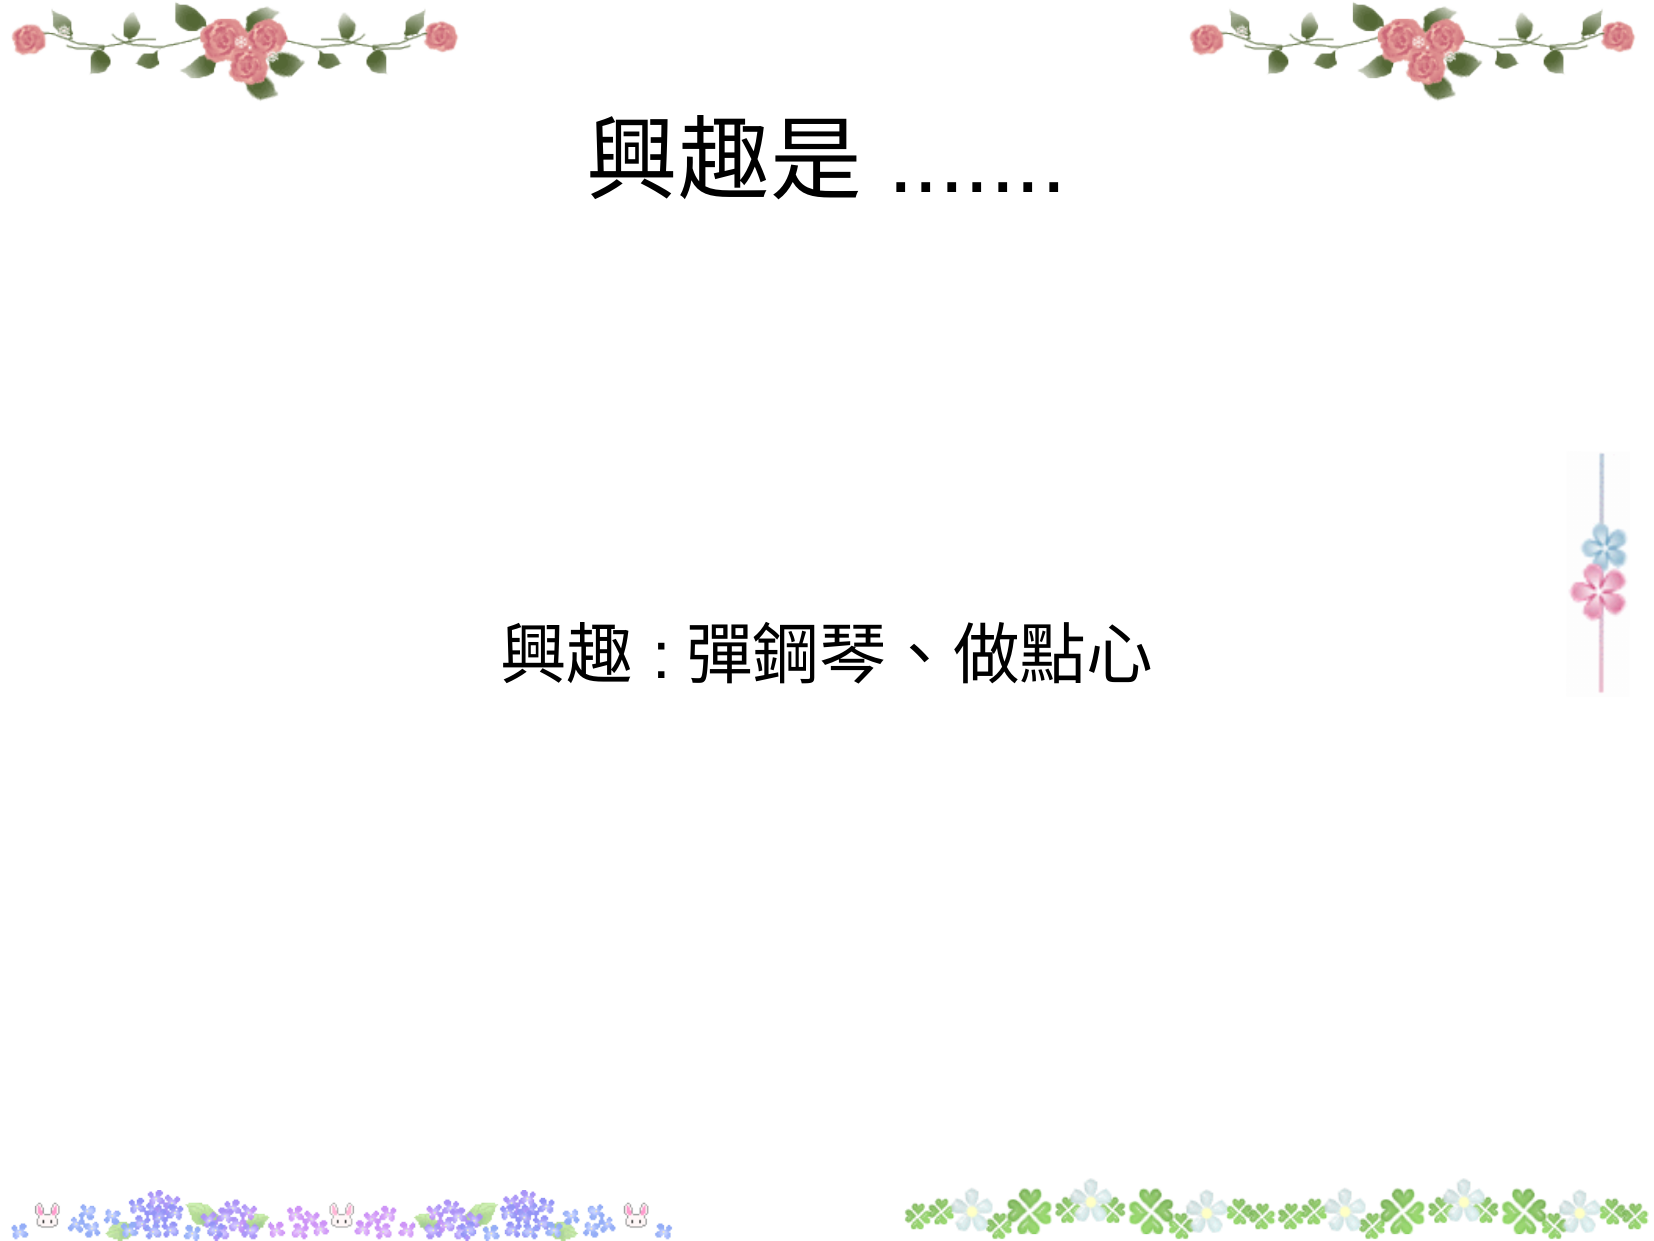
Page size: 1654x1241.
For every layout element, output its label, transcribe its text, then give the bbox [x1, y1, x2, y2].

picture [1181, 0, 1650, 107]
subtitle 興趣:彈鋼琴、做點心 [82, 290, 1571, 1010]
picture [1566, 451, 1630, 697]
picture [10, 1190, 674, 1241]
title 興趣是....... [82, 49, 1571, 257]
picture [902, 1177, 1649, 1241]
picture [3, 0, 473, 107]
